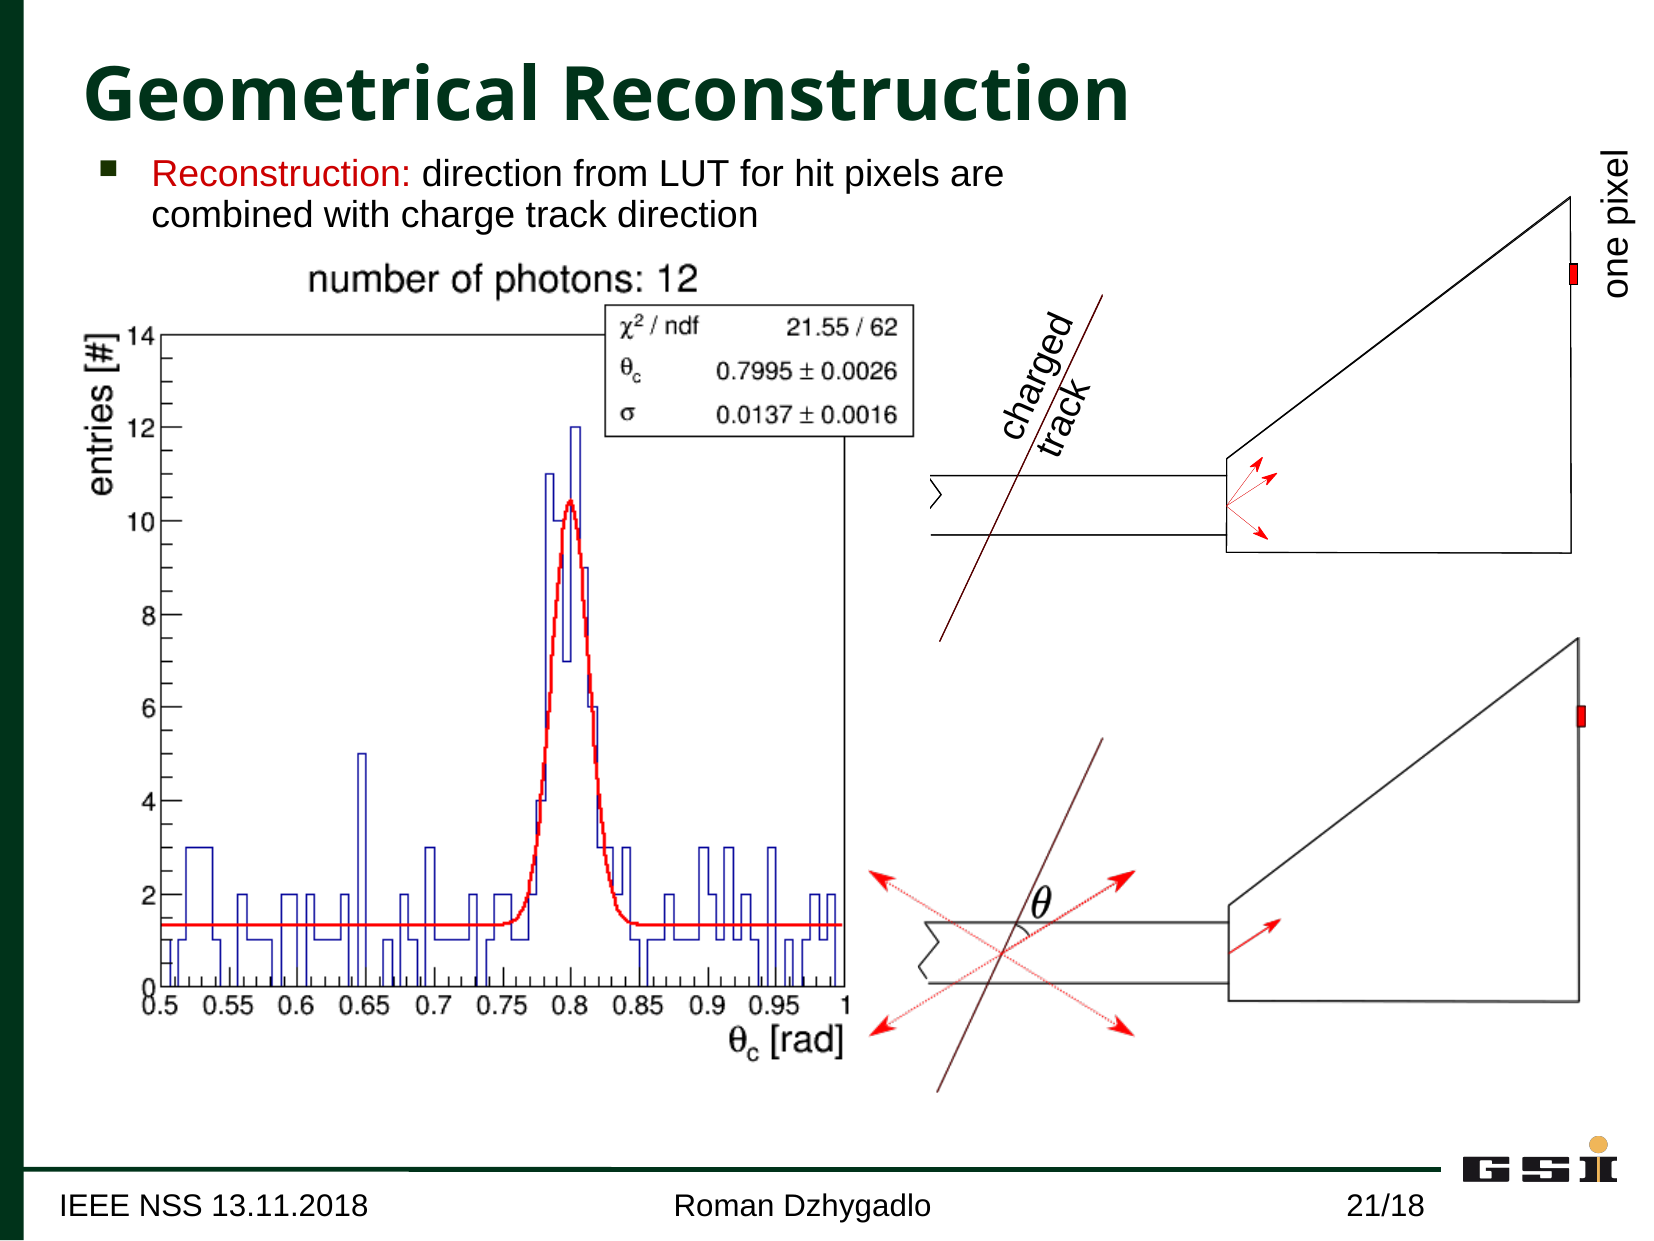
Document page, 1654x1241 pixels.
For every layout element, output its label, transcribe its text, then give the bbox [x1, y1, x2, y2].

text_box one pixel [1591, 129, 1634, 335]
text_box Reconstruction: direction from LUT for hit pixels are combined with charge track direction [80, 150, 1021, 304]
title Geometrical Reconstruction [82, 23, 1571, 162]
text_box charged track [972, 213, 1122, 479]
picture [1463, 1136, 1617, 1182]
picture [76, 195, 1586, 1093]
